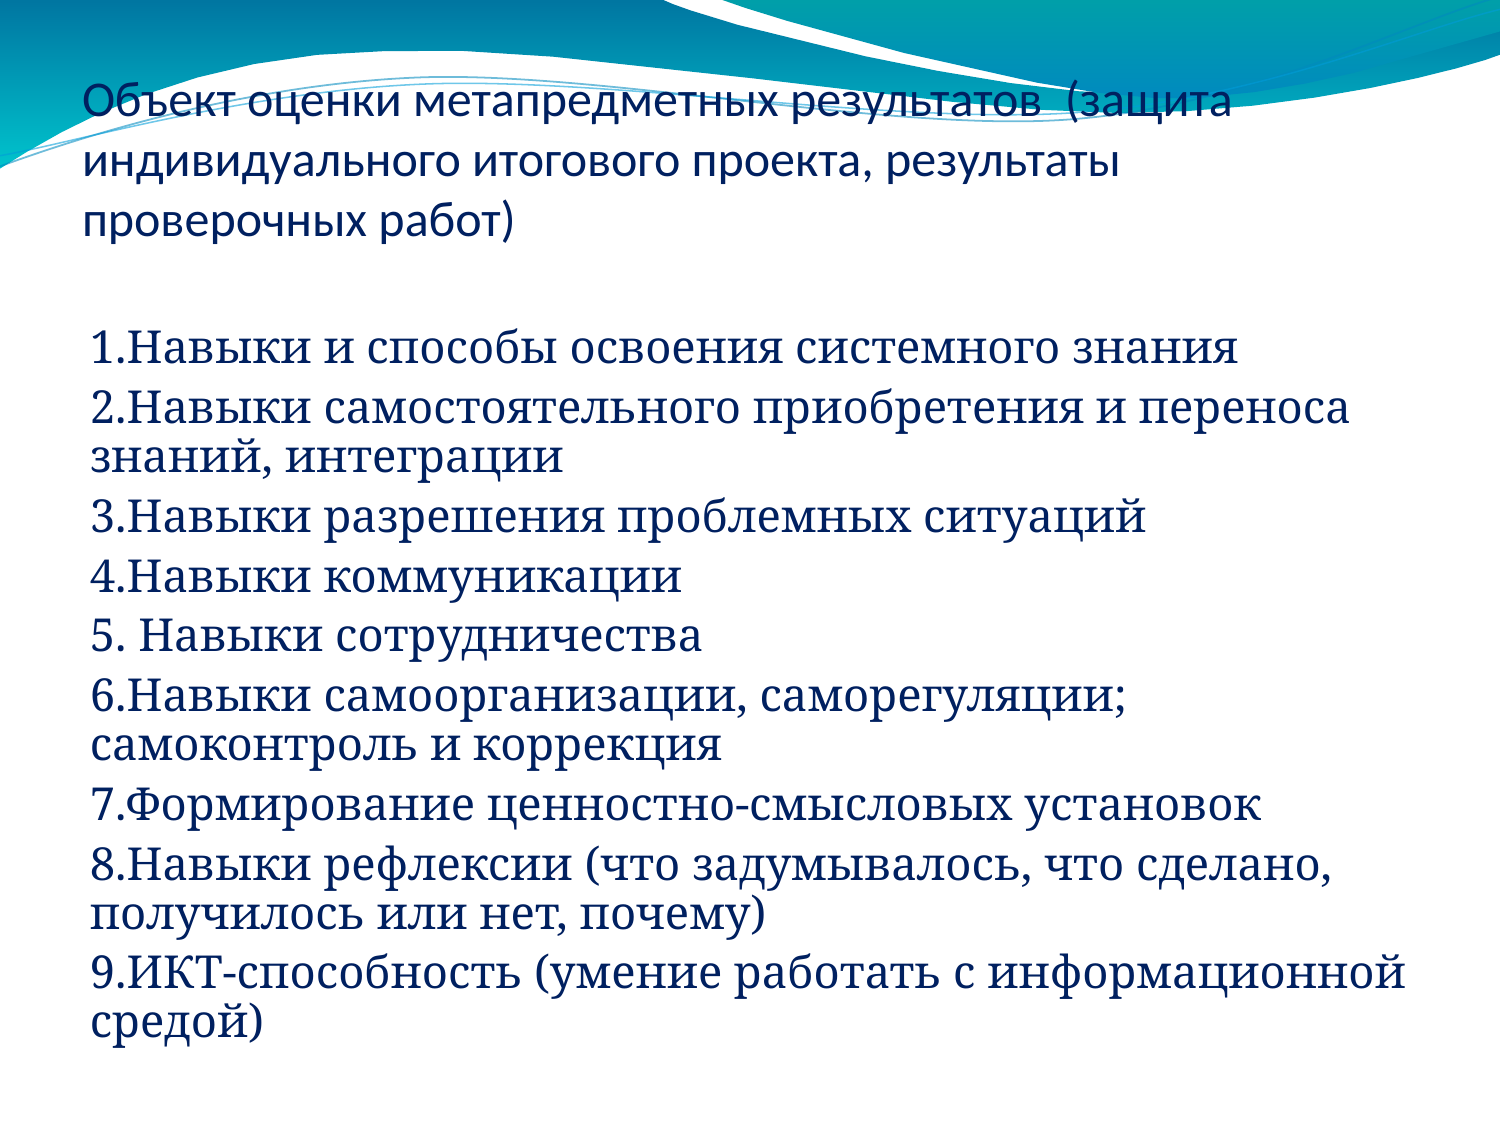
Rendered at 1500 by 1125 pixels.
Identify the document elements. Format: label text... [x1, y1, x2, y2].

title Объект оценки метапредметных результатов (защита индивидуального итогового проекта, результаты проверочных работ) [67, 59, 1418, 282]
list 1.Навыки и способы освоения системного знания 2.Навыки самостоятельного приобретения и переноса знаний, интеграции 3.Навыки разрешения проблемных ситуаций 4.Навыки коммуникации 5. Навыки сотрудничества 6.Навыки самоорганизации, саморегуляции; самоконтроль и коррекция 7.Формирование ценностно-смысловых установок 8.Навыки рефлексии (что задумывалось, что сделано, получилось или нет, почему) 9.ИКТ-способность (умение работать с информационной средой) [75, 317, 1425, 1038]
